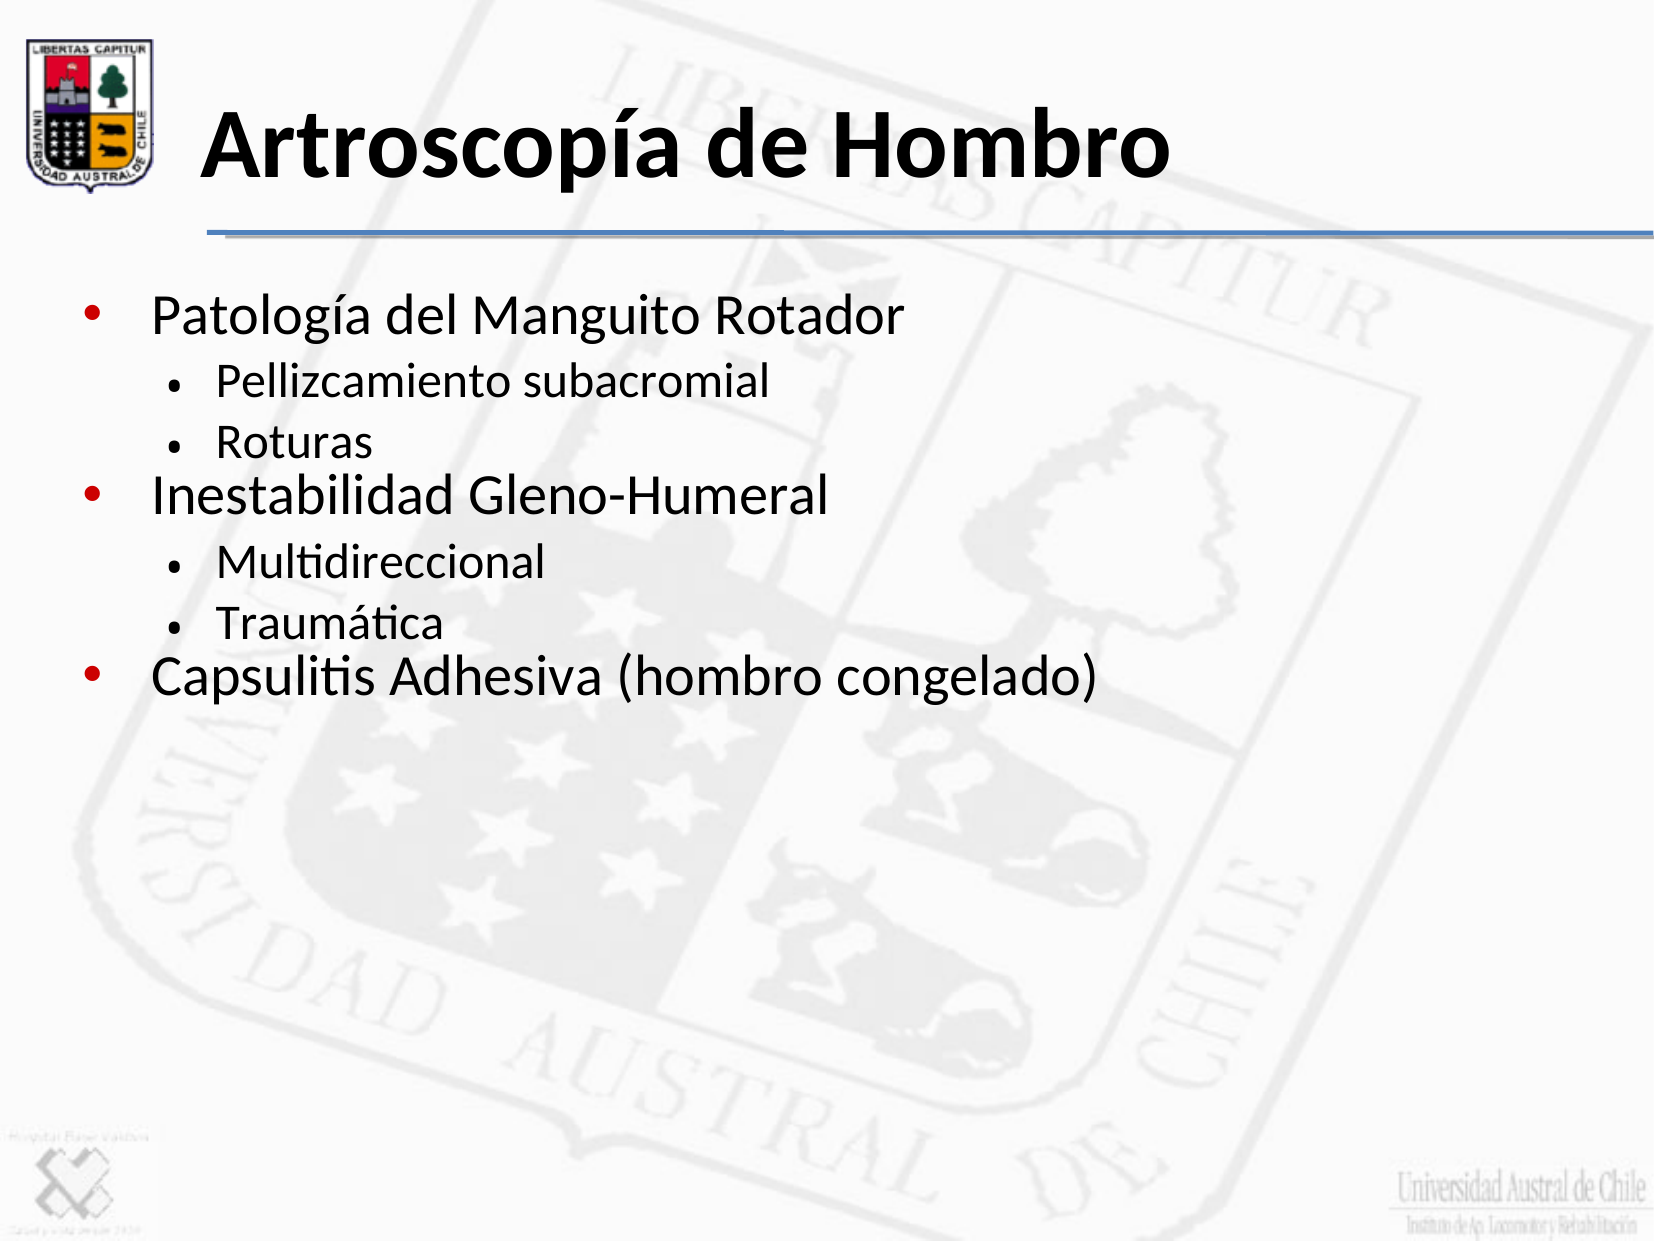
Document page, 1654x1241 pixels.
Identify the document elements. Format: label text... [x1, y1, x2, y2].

title Artroscopía de Hombro [82, 49, 1571, 257]
picture [0, 0, 1654, 1241]
list Patología del Manguito Rotador Pellizcamiento subacromial Roturas Inestabilidad Gleno-Humeral Multidireccional Traumática Capsulitis Adhesiva (hombro congelado) [82, 290, 1571, 1109]
